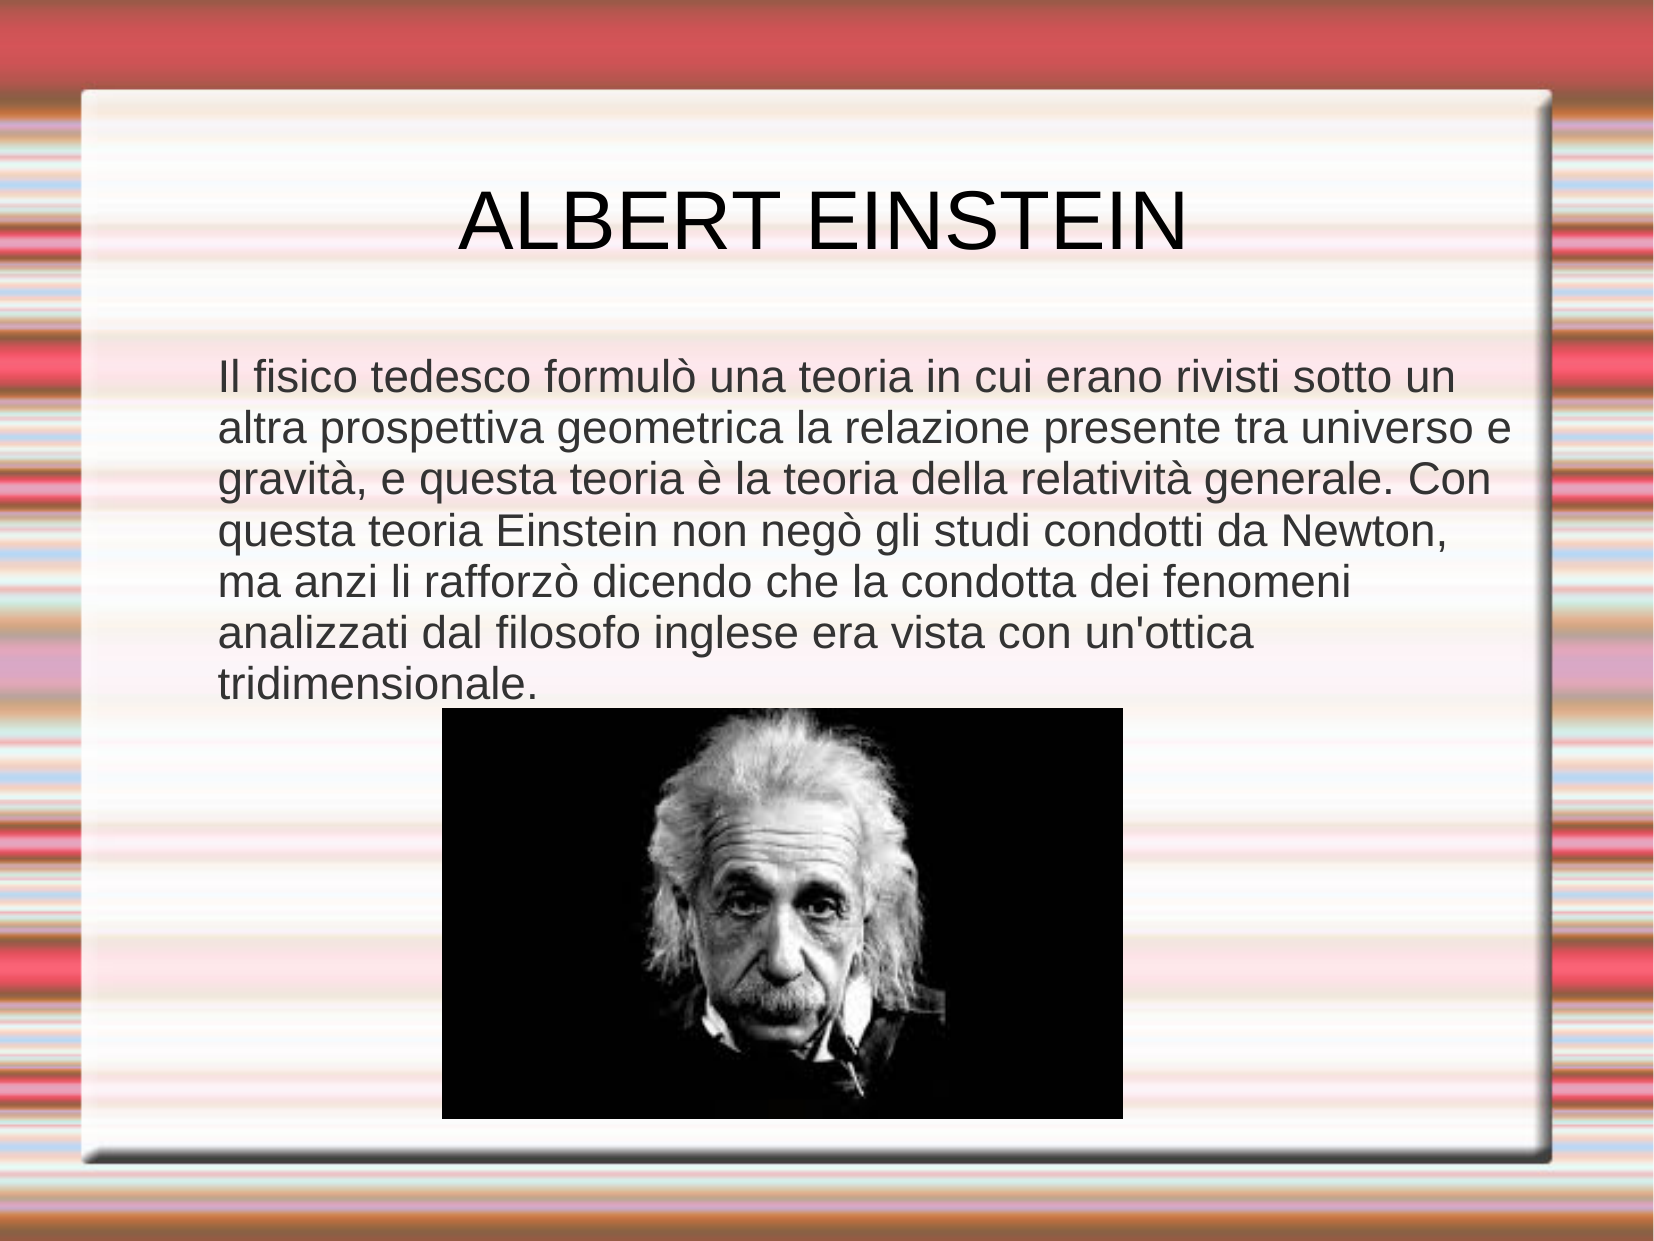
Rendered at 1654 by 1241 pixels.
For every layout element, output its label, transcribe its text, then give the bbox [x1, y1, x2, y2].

picture [0, 0, 1654, 1241]
title ALBERT EINSTEIN [118, 117, 1531, 325]
list Il fisico tedesco formulò una teoria in cui erano rivisti sotto un altra prospettiva geometrica la relazione presente tra universo e gravità, e questa teoria è la teoria della relatività generale. Con questa teoria Einstein non negò gli studi condotti da Newton, ma anzi li rafforzò dicendo che la condotta dei fenomeni analizzati dal filosofo inglese era vista con un'ottica tridimensionale. [134, 350, 1516, 1132]
